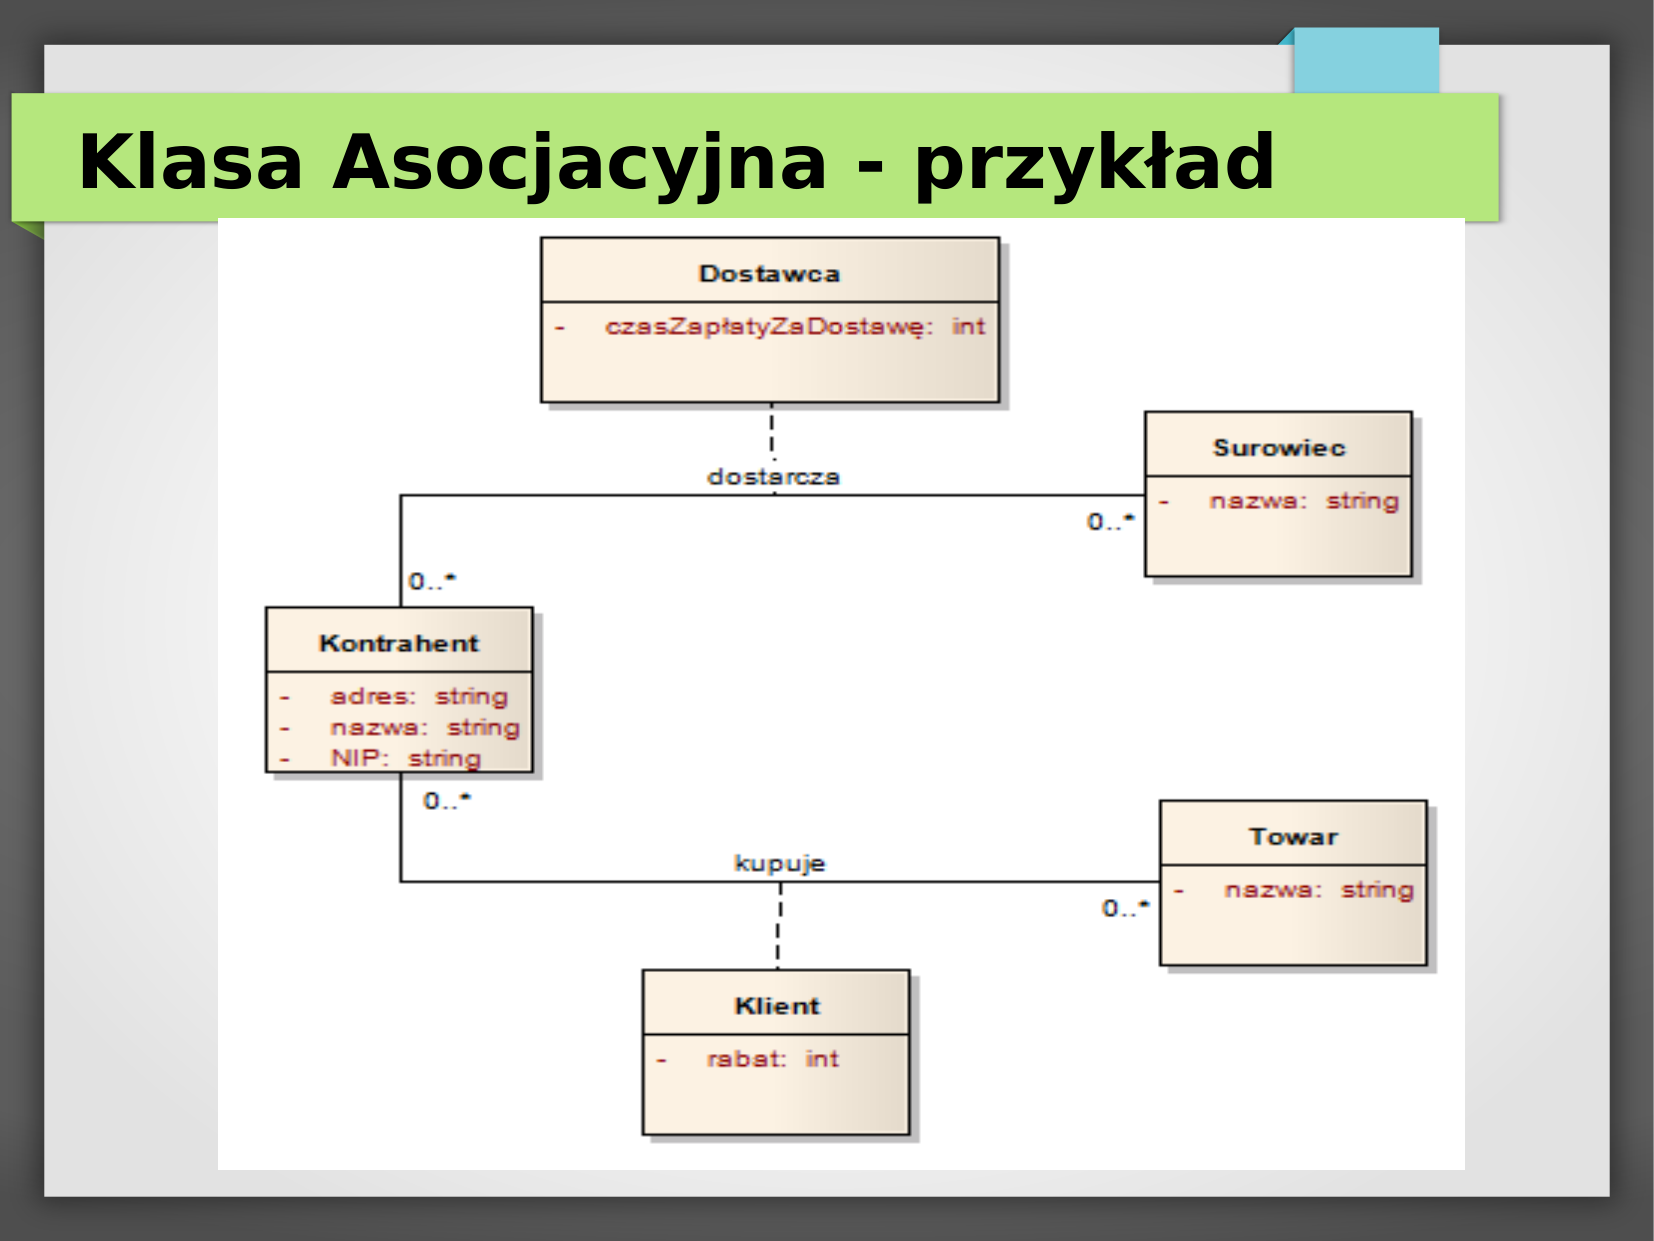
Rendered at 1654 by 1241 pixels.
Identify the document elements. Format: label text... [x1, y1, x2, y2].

title Klasa Asocjacyjna - przykład [76, 82, 1376, 243]
picture [0, 0, 1654, 1241]
